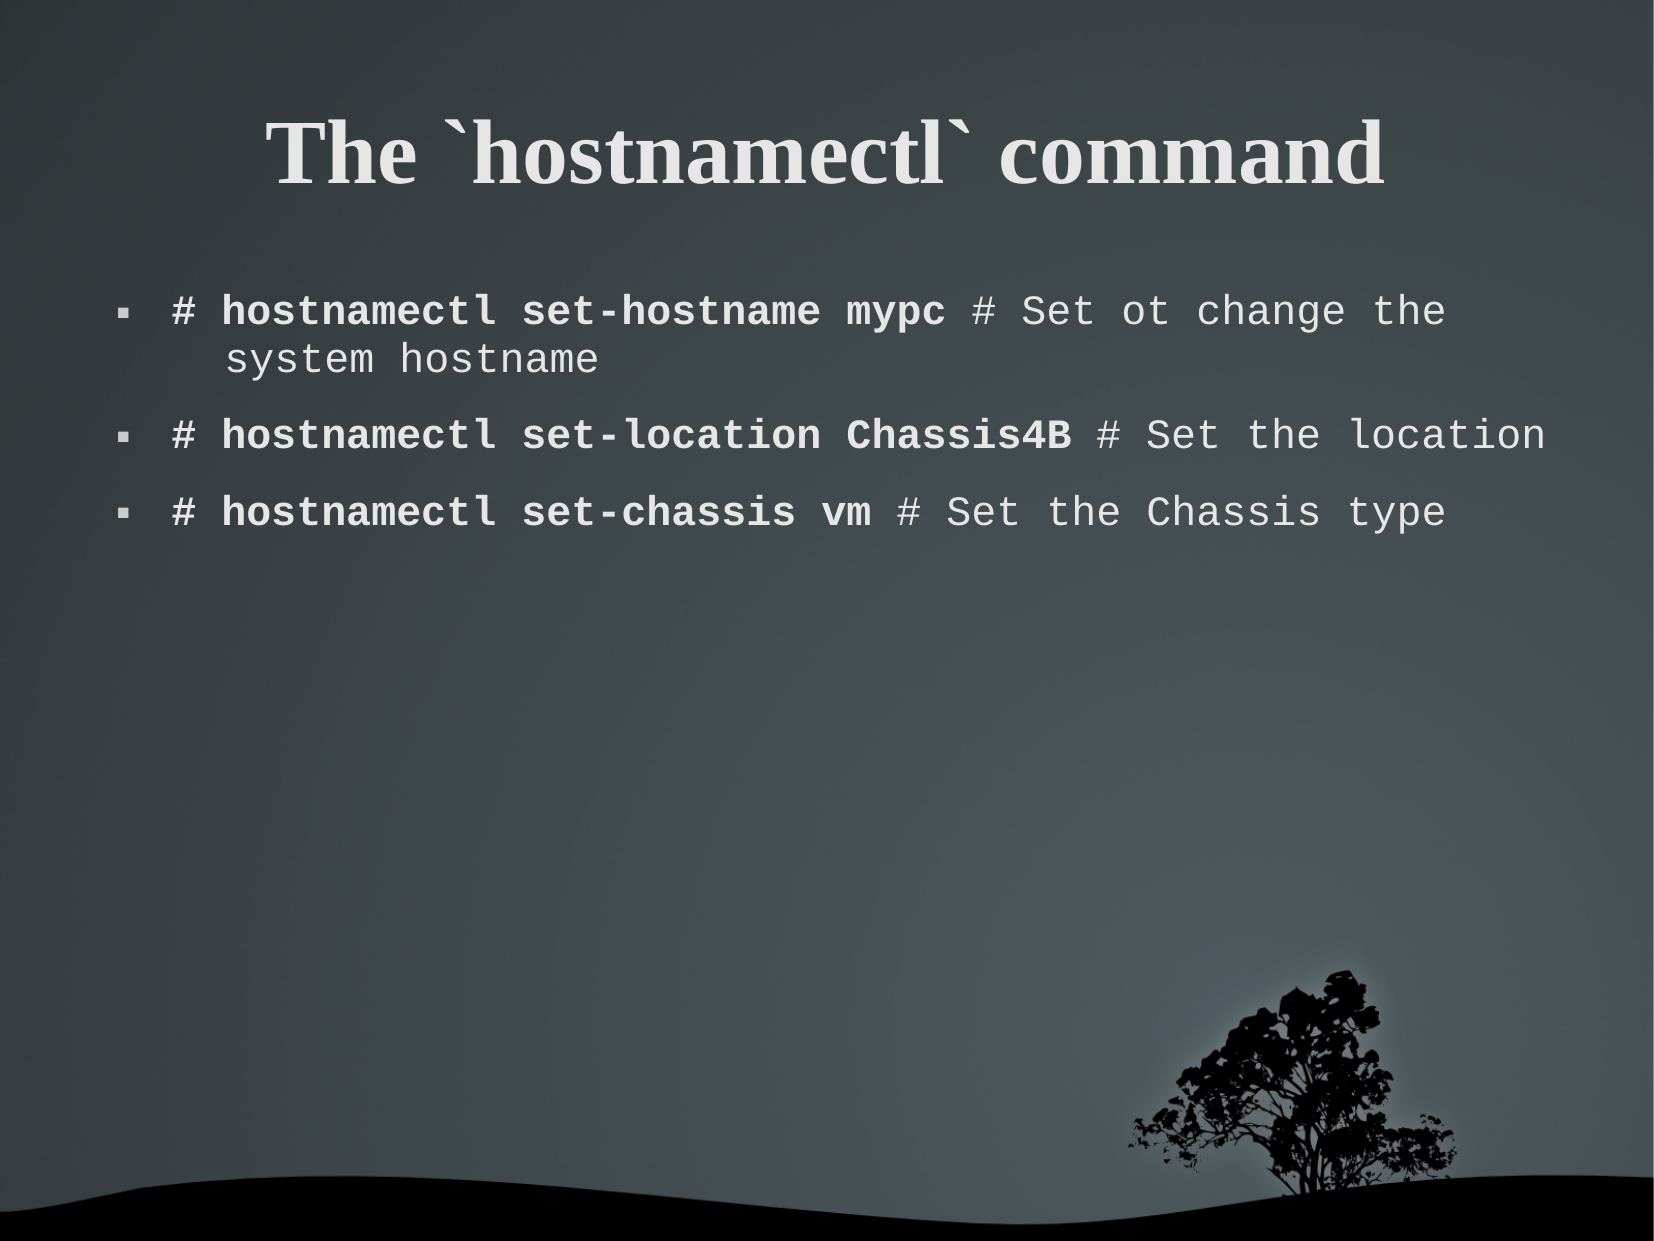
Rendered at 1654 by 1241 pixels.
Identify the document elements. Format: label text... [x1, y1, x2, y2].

list # hostnamectl set-hostname mypc # Set ot change the system hostname # hostnamectl set-location Chassis4B # Set the location # hostnamectl set-chassis vm # Set the Chassis type [82, 290, 1571, 1142]
picture [0, 0, 1654, 1241]
title The `hostnamectl` command [82, 49, 1571, 257]
